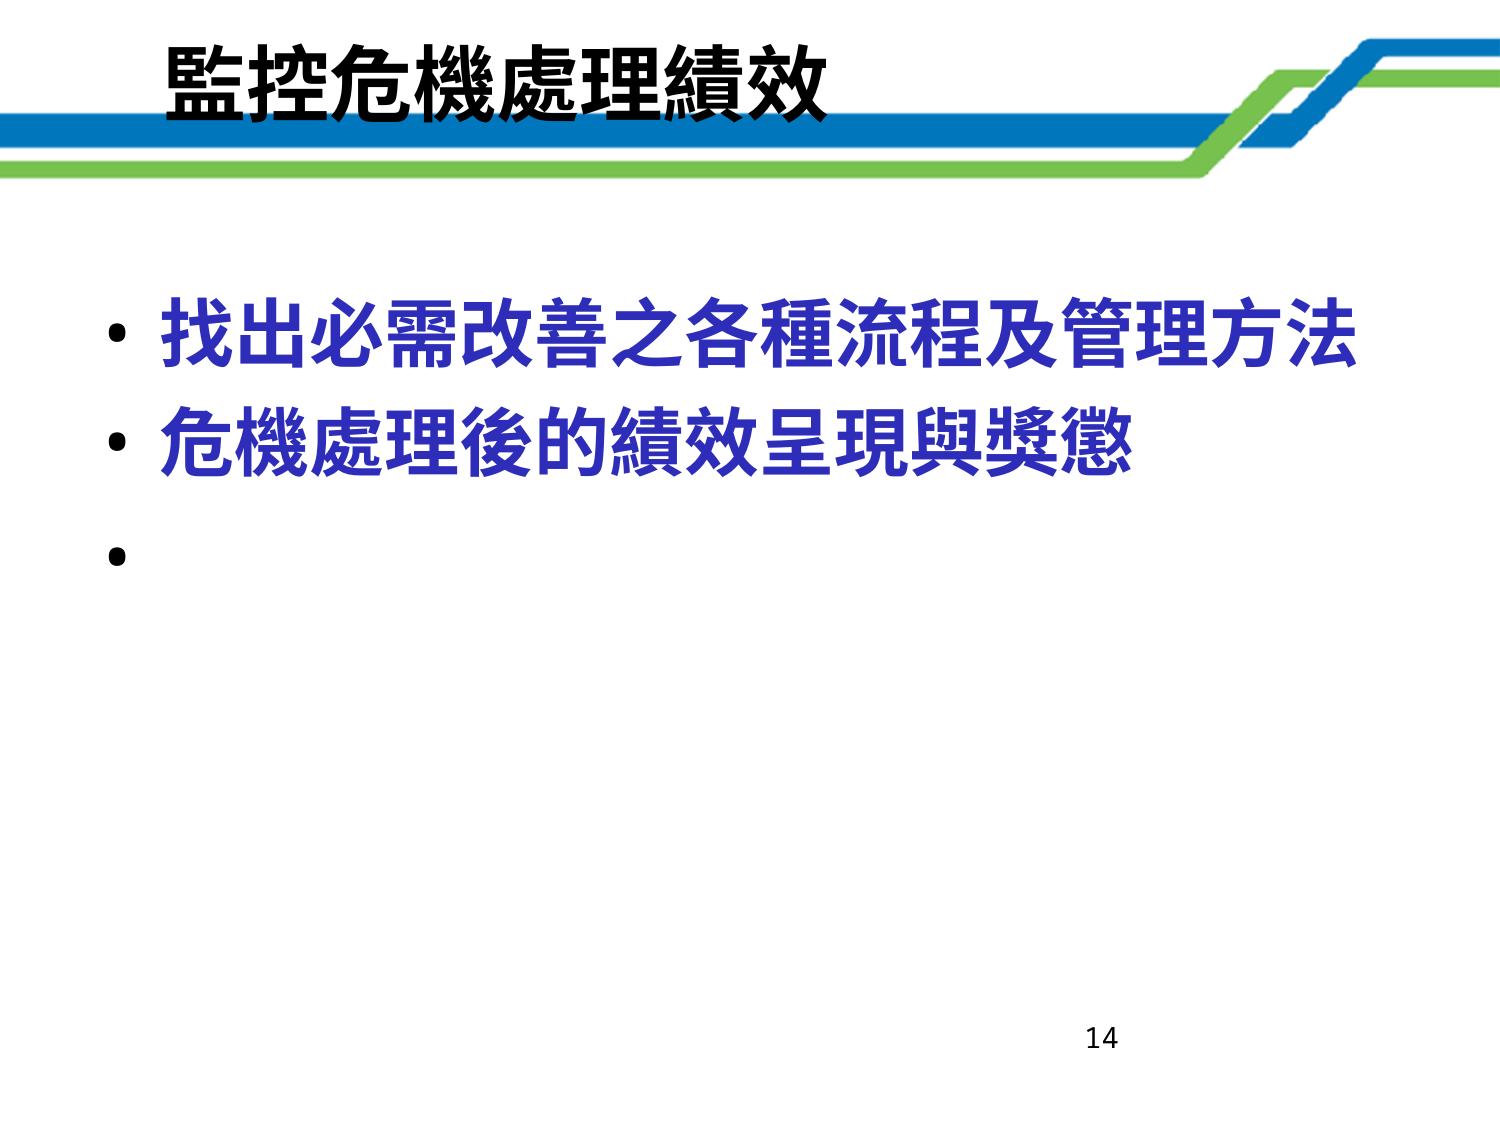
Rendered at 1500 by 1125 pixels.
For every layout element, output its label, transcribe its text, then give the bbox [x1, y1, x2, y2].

title 監控危機處理績效 [125, 24, 869, 113]
list 找出必需改善之各種流程及管理方法 危機處理後的績效呈現與獎懲 [88, 278, 1413, 938]
text_box [1069, 1011, 1382, 1087]
